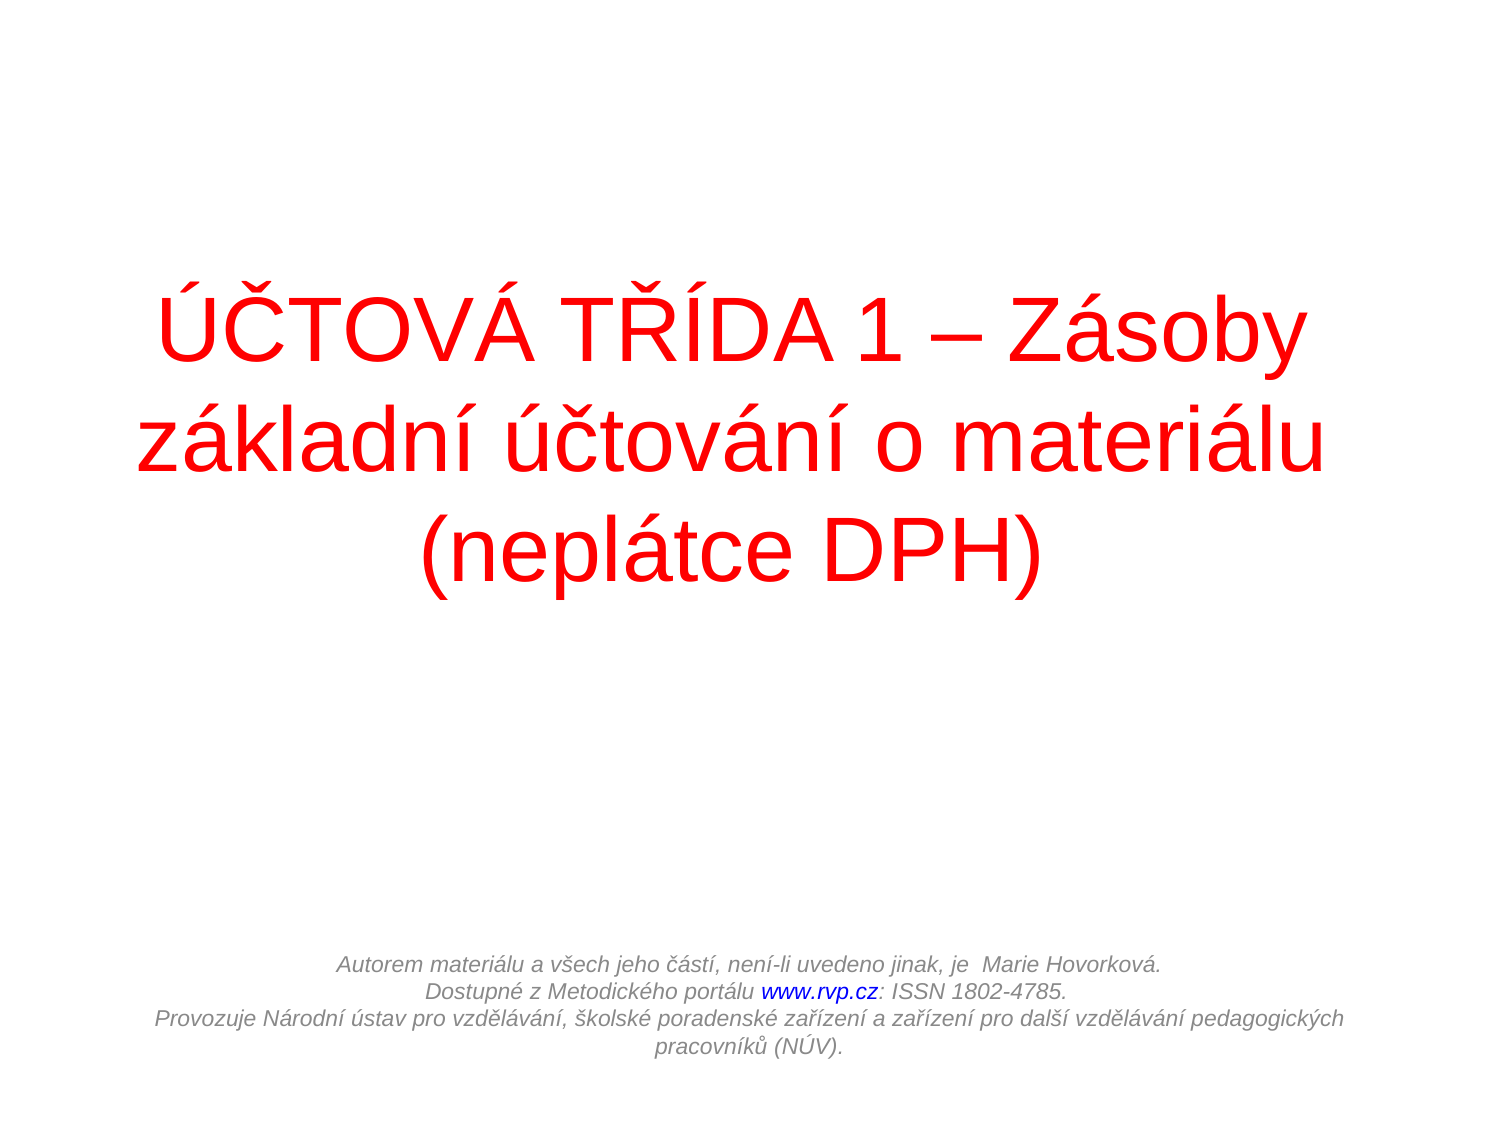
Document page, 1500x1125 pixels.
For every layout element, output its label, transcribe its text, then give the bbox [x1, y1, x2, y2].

text_box Autorem materiálu a všech jeho částí, není-li uvedeno jinak, je Marie Hovorková. Dostupné z Metodického portálu www.rvp.cz: ISSN 1802-4785. Provozuje Národní ústav pro vzdělávání, školské poradenské zařízení a zařízení pro další vzdělávání pedagogických pracovníků (NÚV). [135, 987, 1365, 1048]
title ÚČTOVÁ TŘÍDA 1 – Zásoby základní účtování o materiálu (neplátce DPH) [112, 262, 1353, 608]
